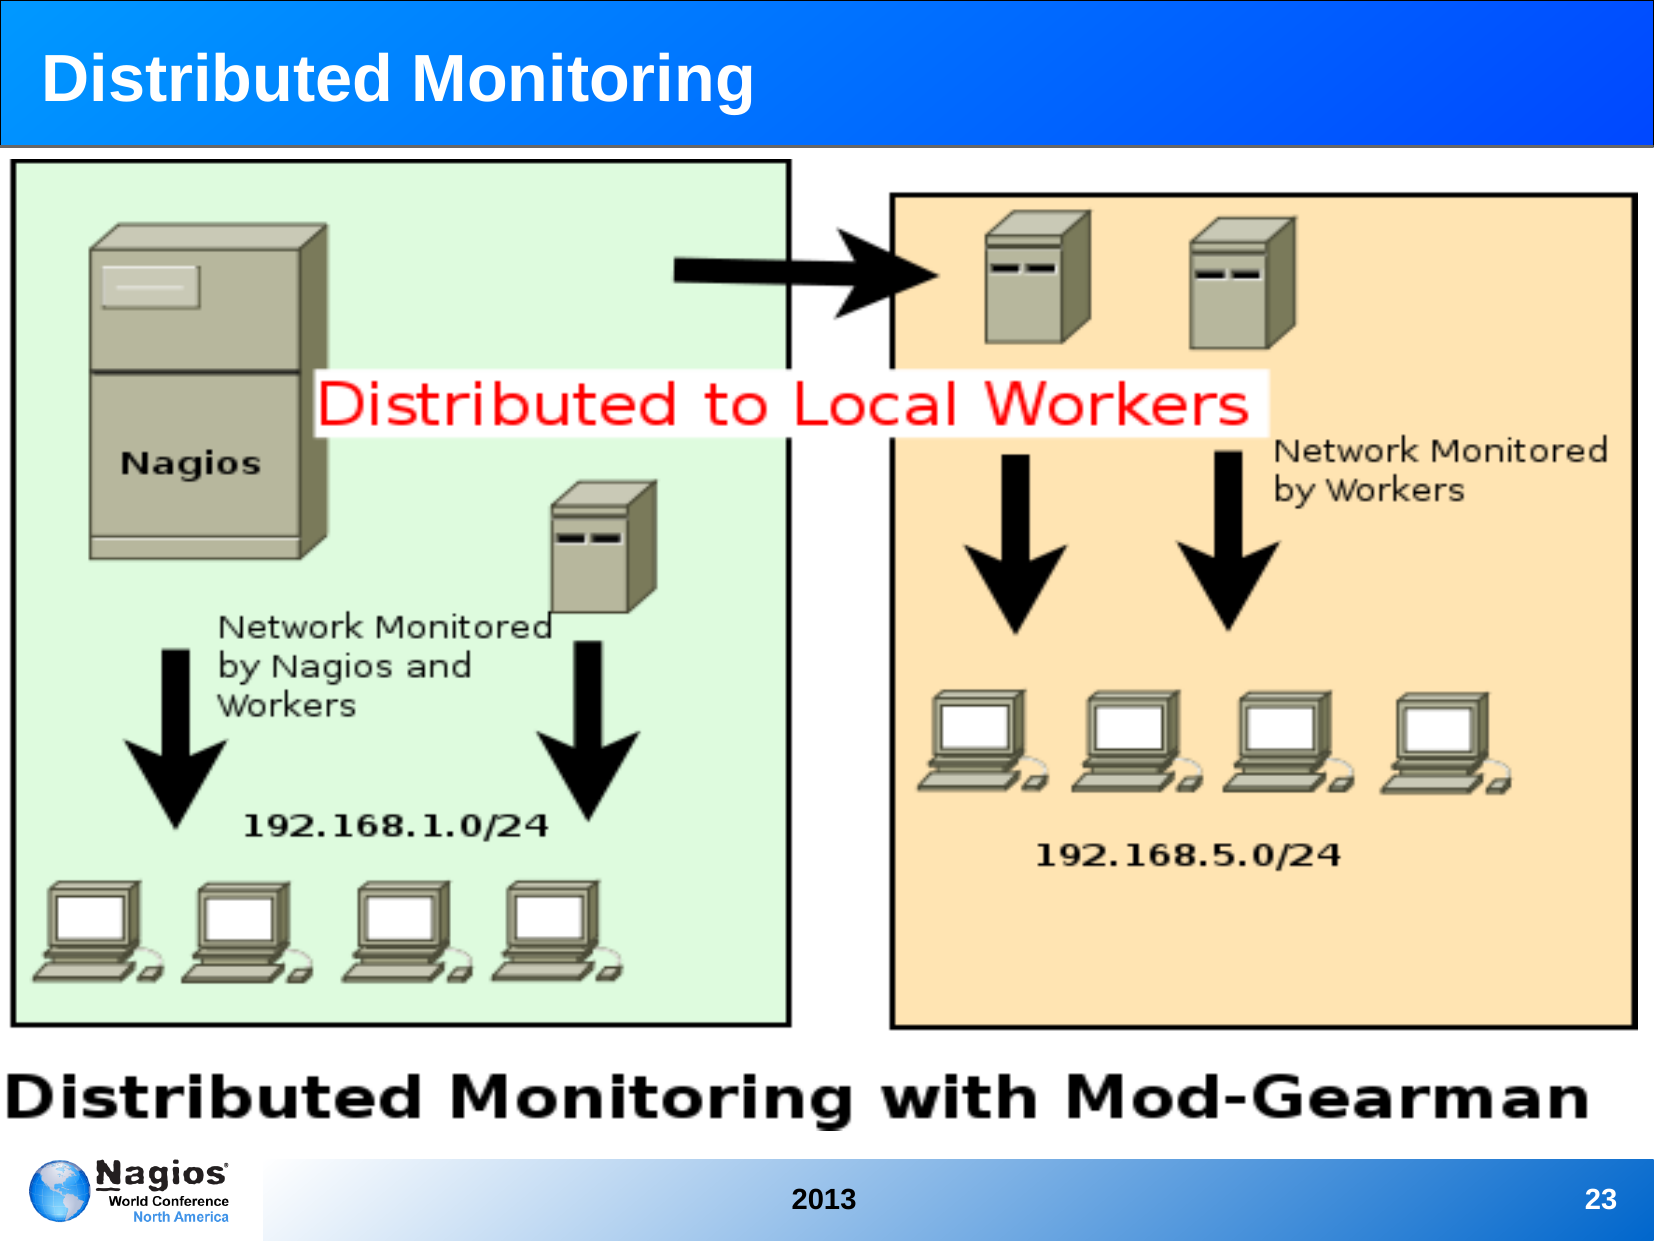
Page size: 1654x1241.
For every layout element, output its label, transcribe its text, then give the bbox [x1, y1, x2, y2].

picture [29, 1159, 229, 1235]
picture [3, 159, 1638, 1131]
title Distributed Monitoring [41, 36, 1248, 120]
